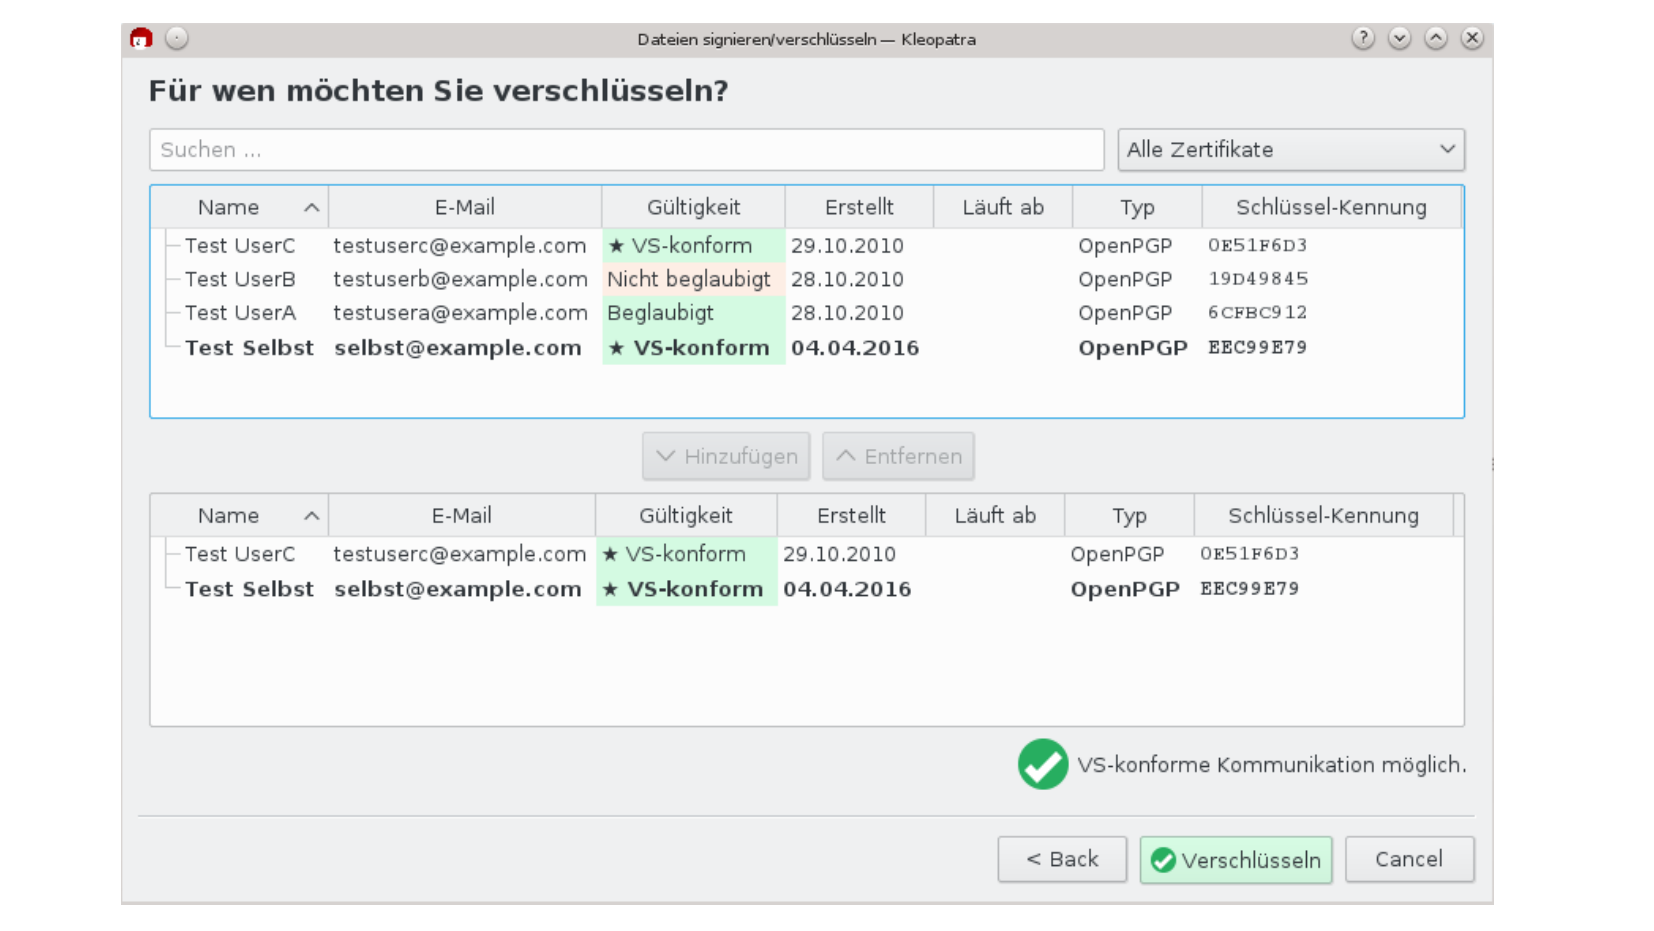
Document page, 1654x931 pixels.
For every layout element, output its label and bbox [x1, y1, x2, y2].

picture [121, 23, 1494, 905]
